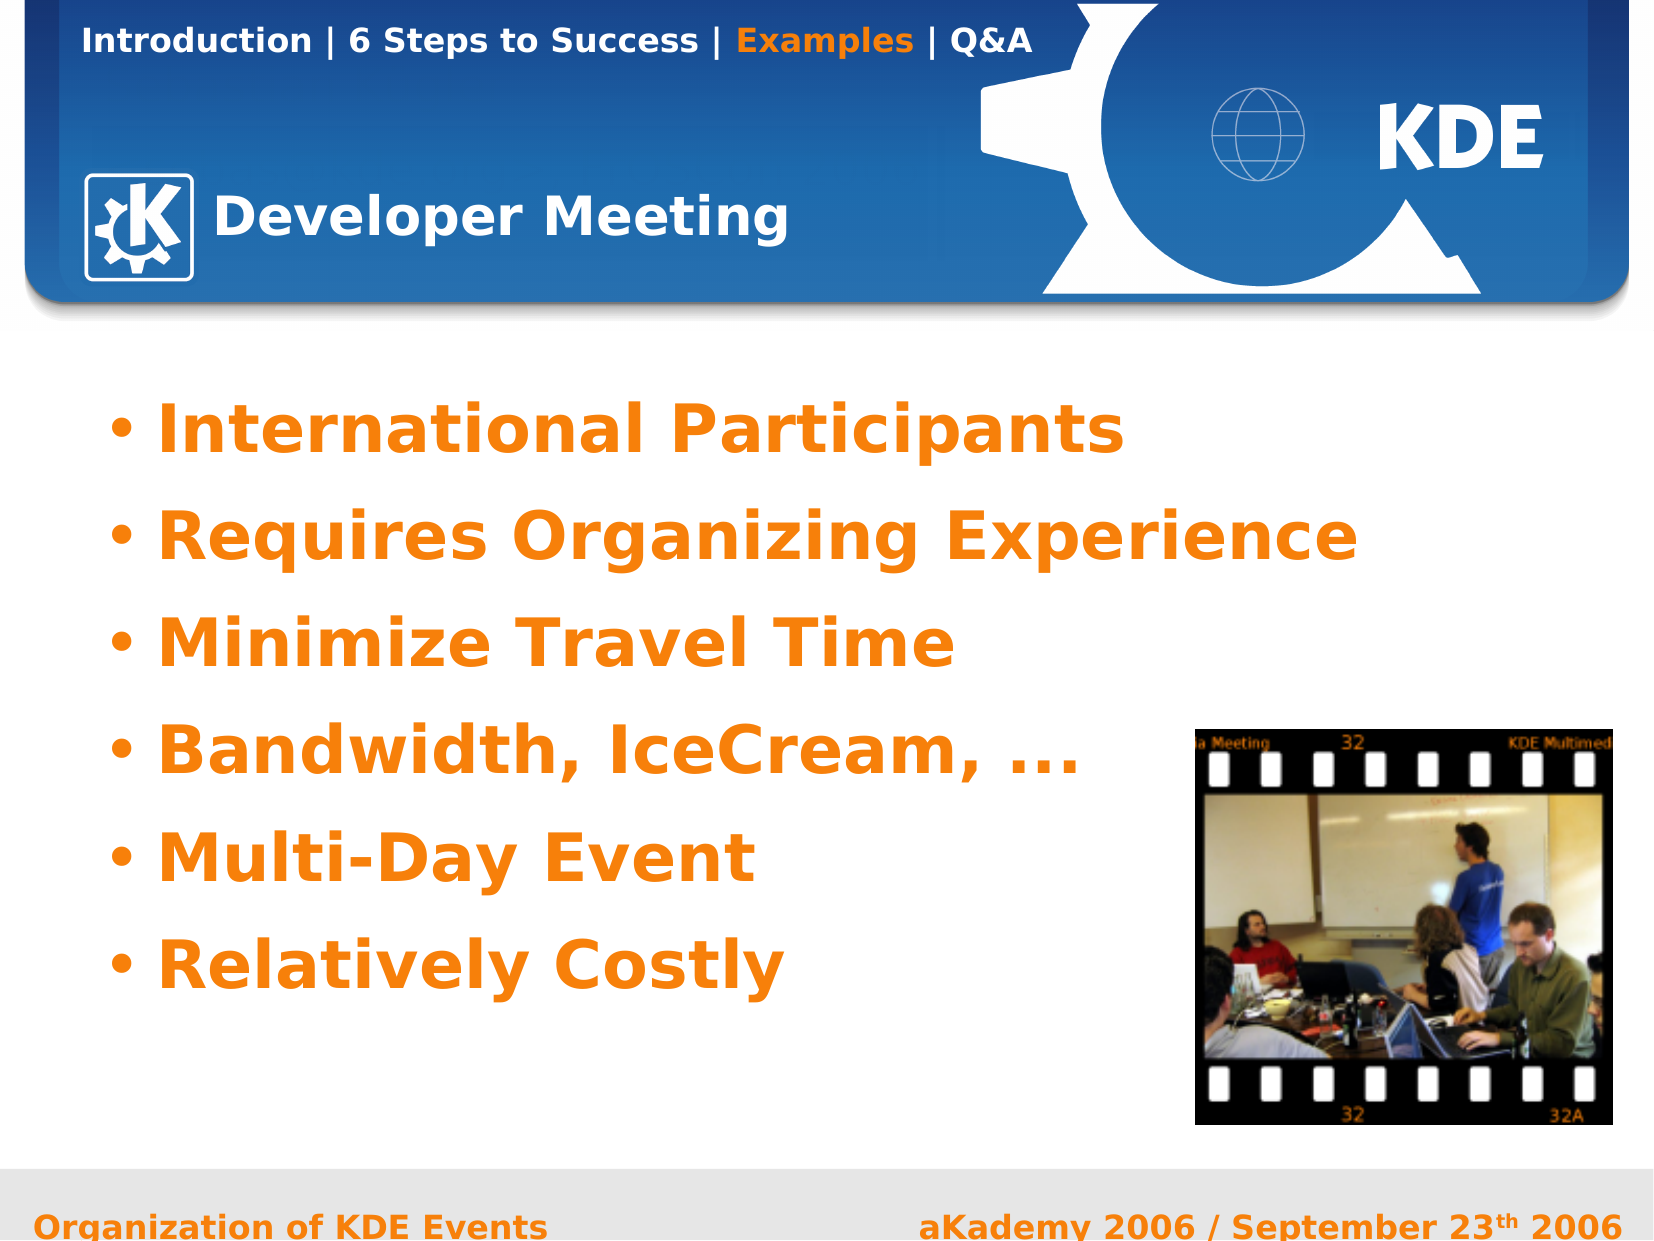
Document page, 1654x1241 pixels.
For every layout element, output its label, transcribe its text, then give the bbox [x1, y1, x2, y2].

title Introduction | 6 Steps to Success | Examples | Q&A [80, 18, 1056, 64]
picture [1195, 729, 1613, 1126]
title Developer Meeting [212, 177, 1061, 257]
picture [0, 0, 1654, 331]
list International Participants Requires Organizing Experience Minimize Travel Time Bandwidth, IceCream, ... Multi-Day Event Relatively Costly [67, 390, 1556, 1103]
